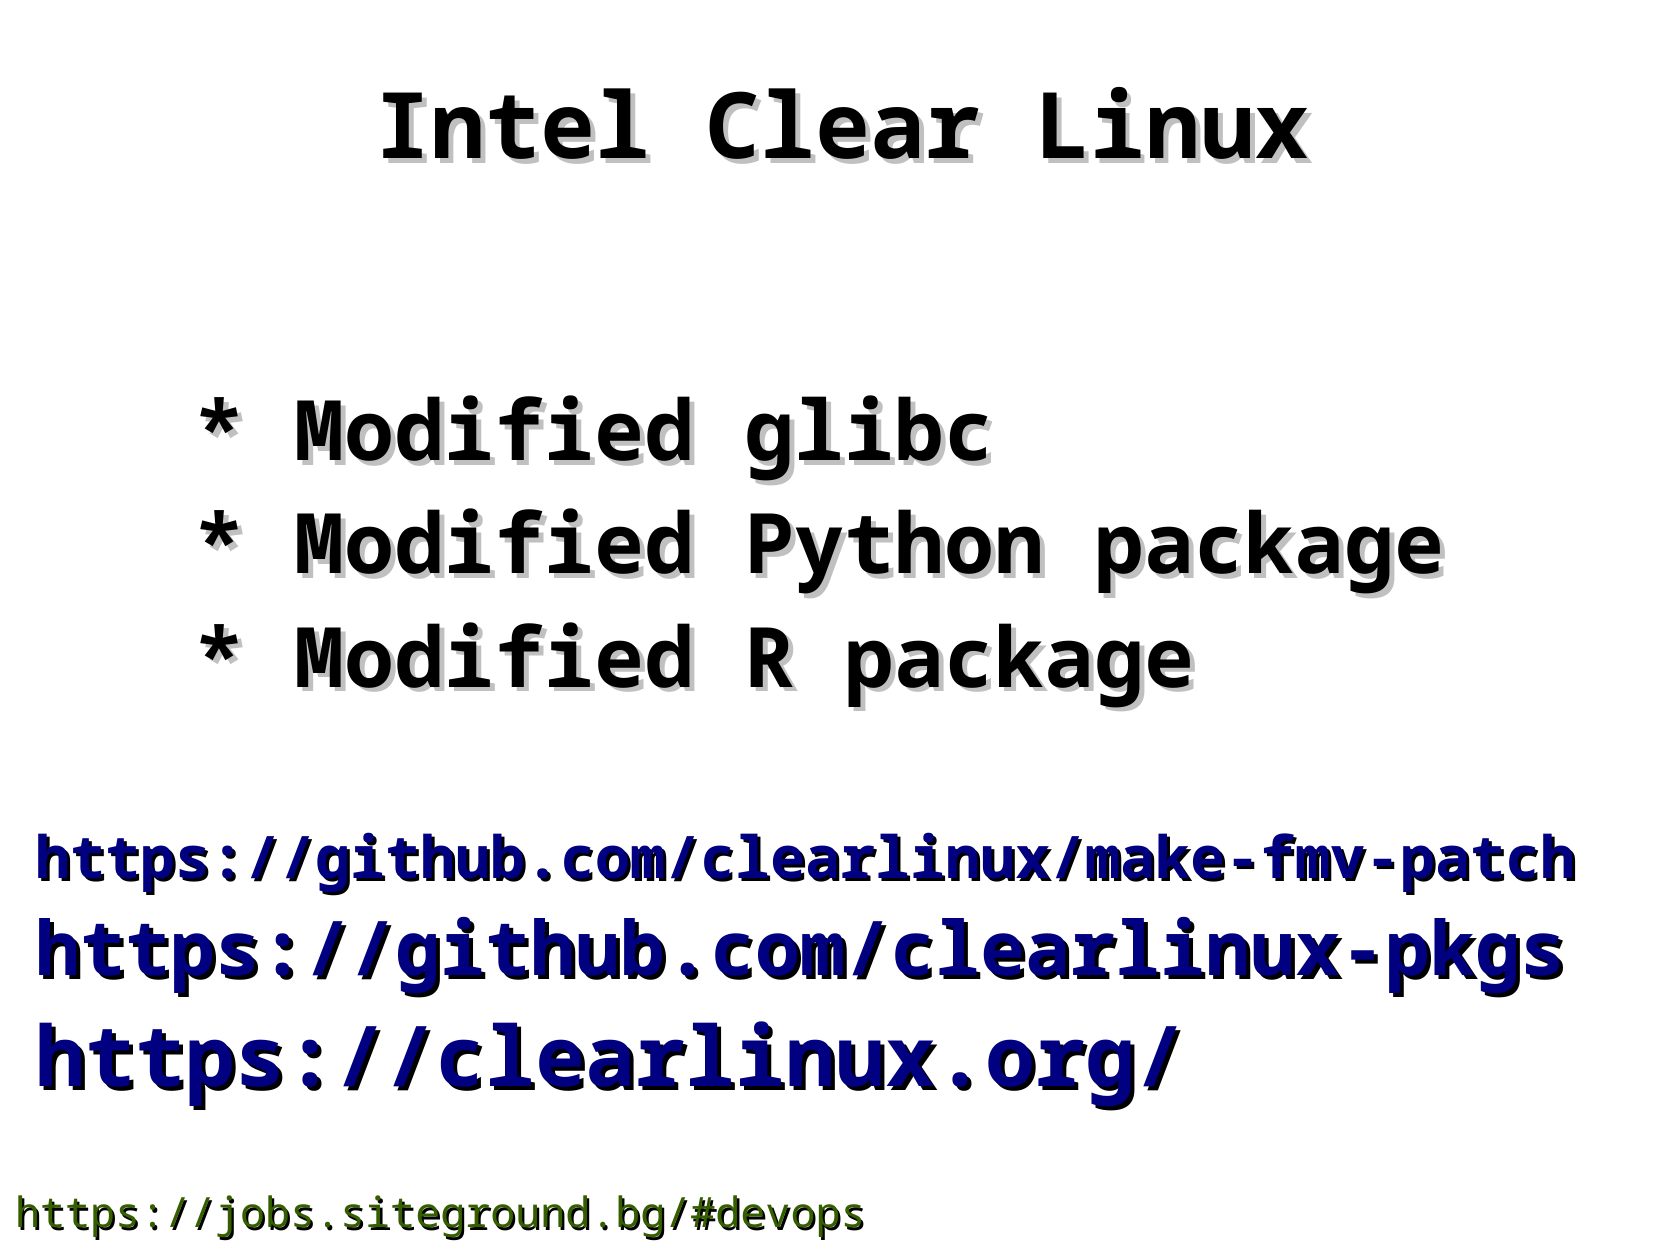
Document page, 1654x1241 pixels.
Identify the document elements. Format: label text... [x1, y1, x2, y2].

text_box https://jobs.siteground.bg/#devops [0, 1175, 889, 1240]
text_box https://github.com/clearlinux/make-fmv-patch https://github.com/clearlinux-pkgs https://clearlinux.org/ [20, 808, 1591, 1081]
title Intel Clear Linux [82, 19, 1571, 227]
text_box * Modified glibc * Modified Python package * Modified R package [180, 363, 1460, 676]
